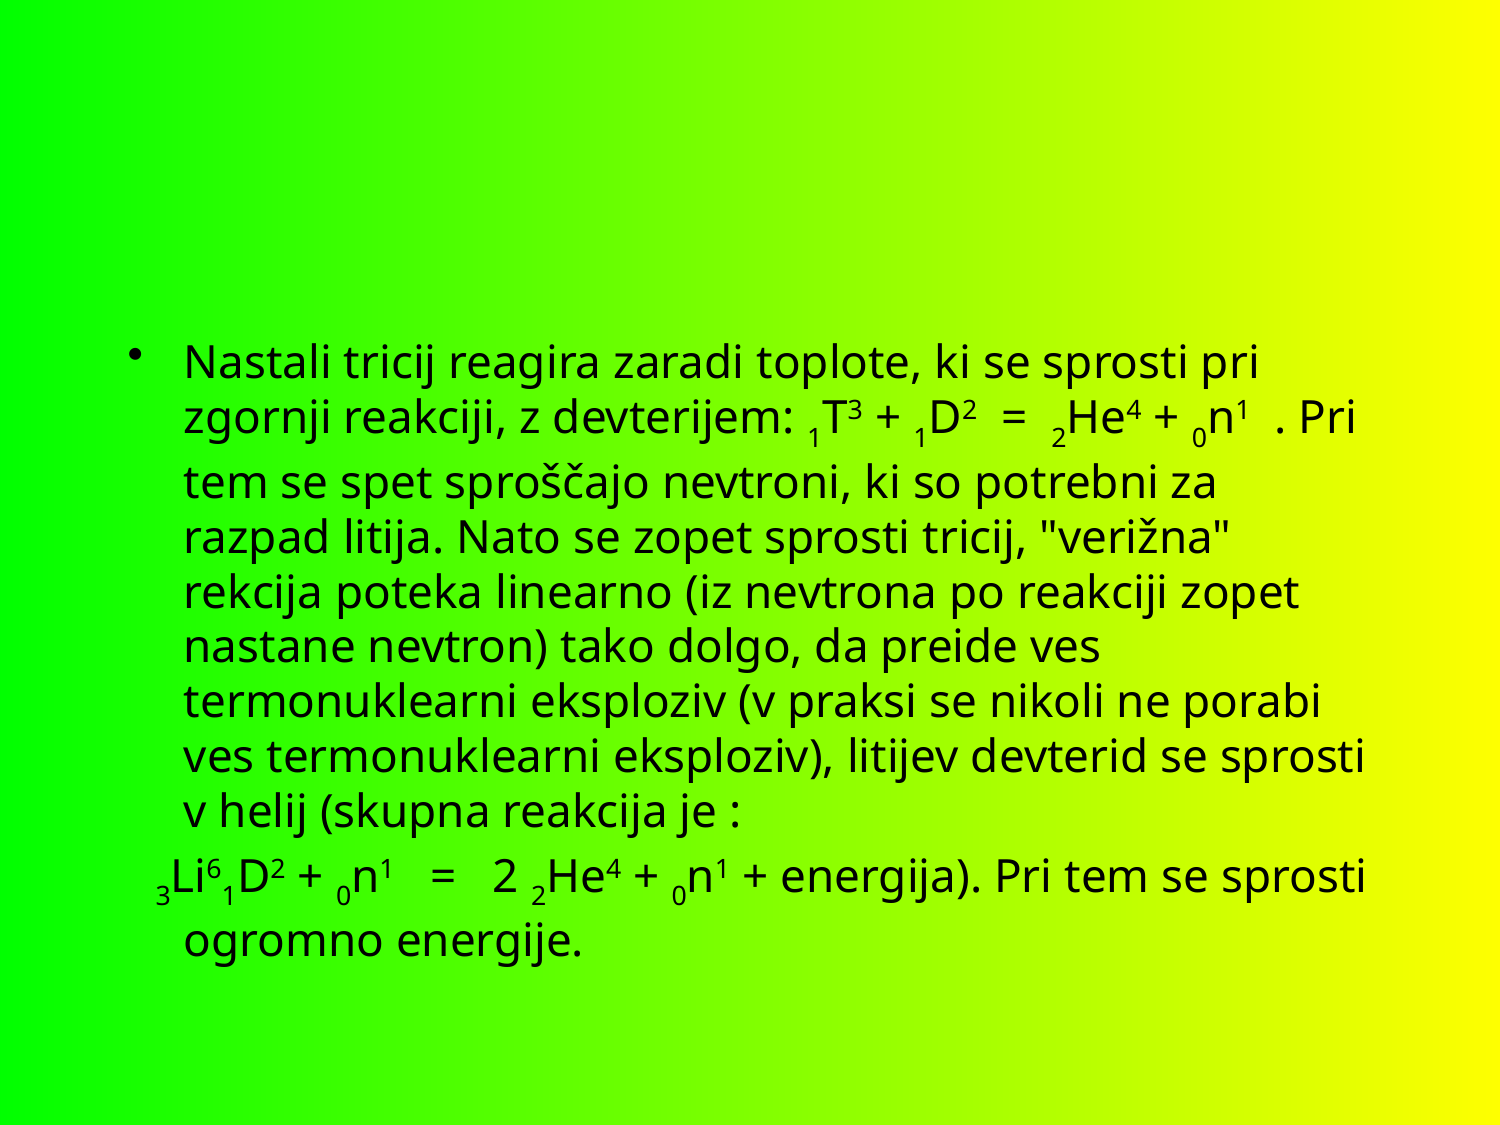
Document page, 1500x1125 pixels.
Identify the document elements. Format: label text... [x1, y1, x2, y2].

list Nastali tricij reagira zaradi toplote, ki se sprosti pri zgornji reakciji, z devterijem: 1T3 + 1D2 = 2He4 + 0n1 . Pri tem se spet sproščajo nevtroni, ki so potrebni za razpad litija. Nato se zopet sprosti tricij, "verižna" rekcija poteka linearno (iz nevtrona po reakciji zopet nastane nevtron) tako dolgo, da preide ves termonuklearni eksploziv (v praksi se nikoli ne porabi ves termonuklearni eksploziv), litijev devterid se sprosti v helij (skupna reakcija je : 3Li61D2 + 0n1 = 2 2He4 + 0n1 + energija). Pri tem se sprosti ogromno energije. [112, 324, 1388, 1000]
